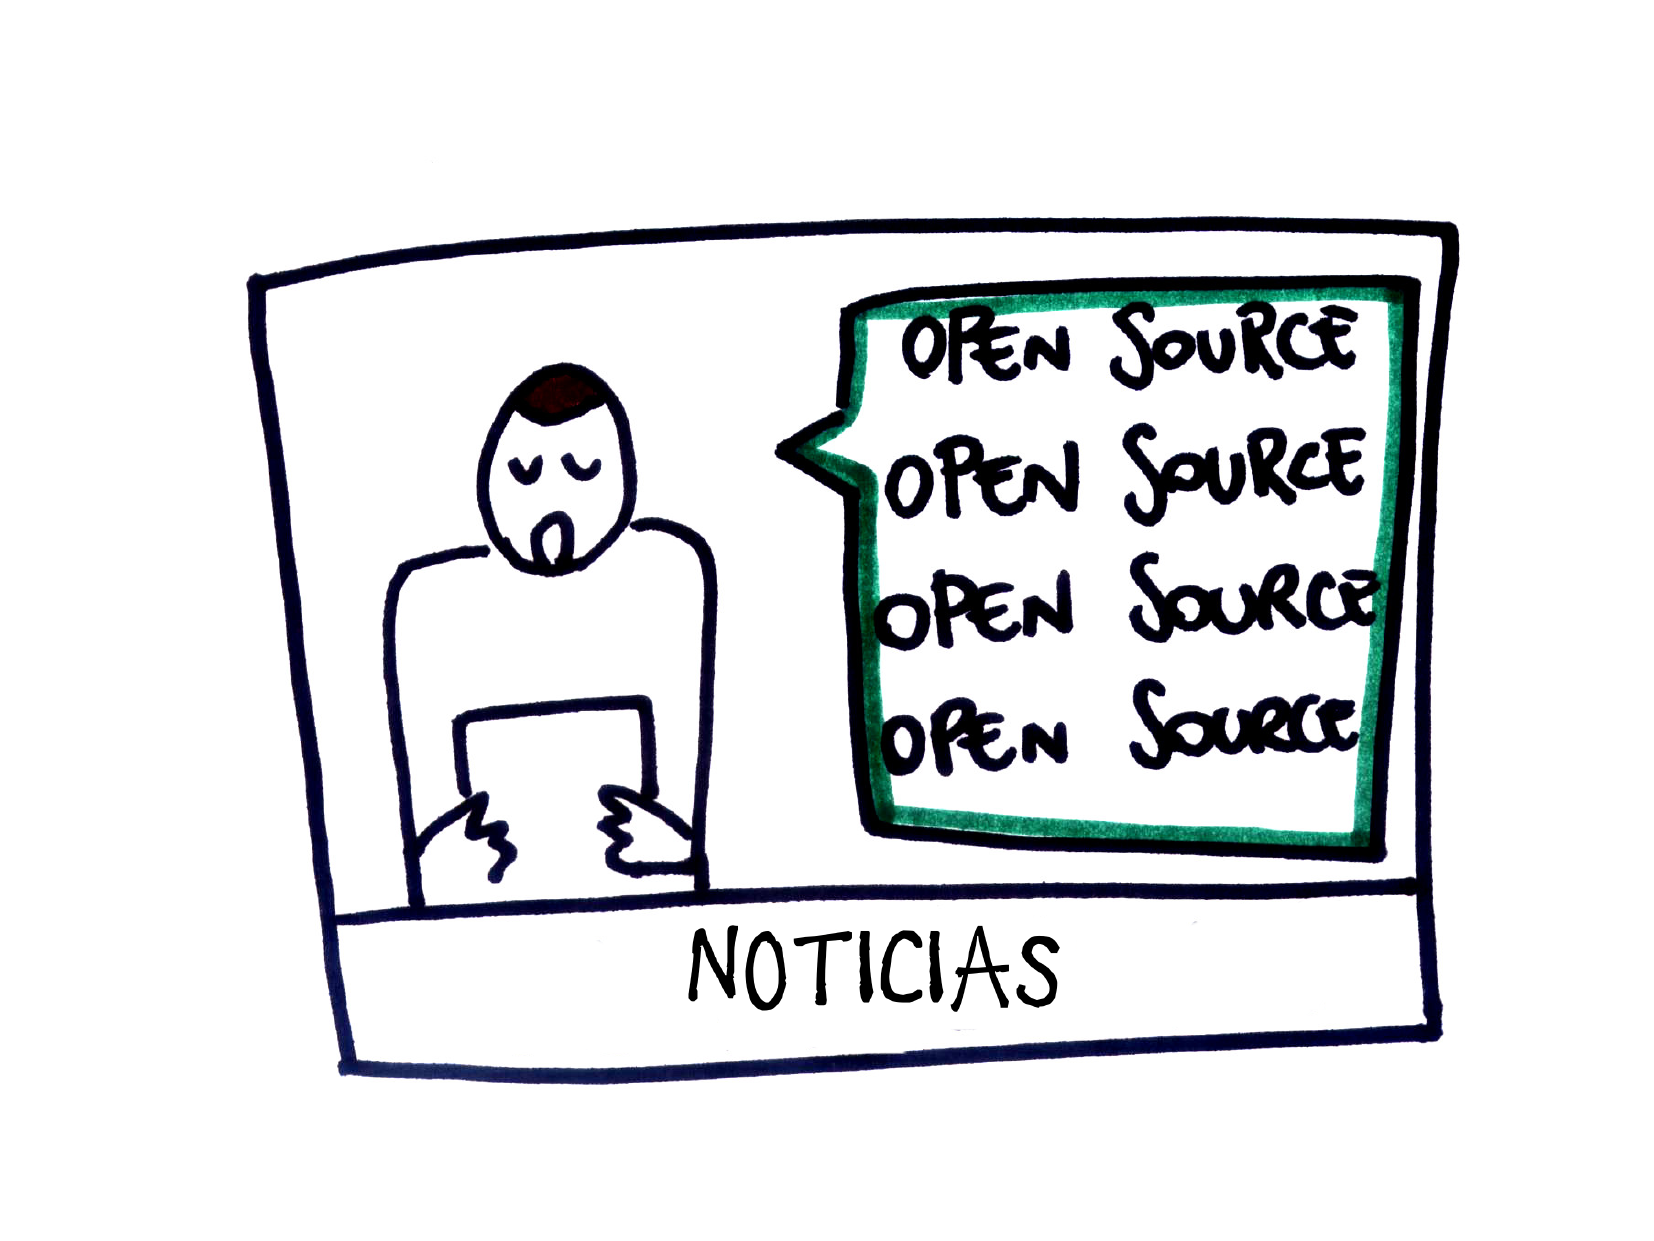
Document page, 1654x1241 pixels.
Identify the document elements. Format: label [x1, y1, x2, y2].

picture [94, 82, 1569, 1219]
